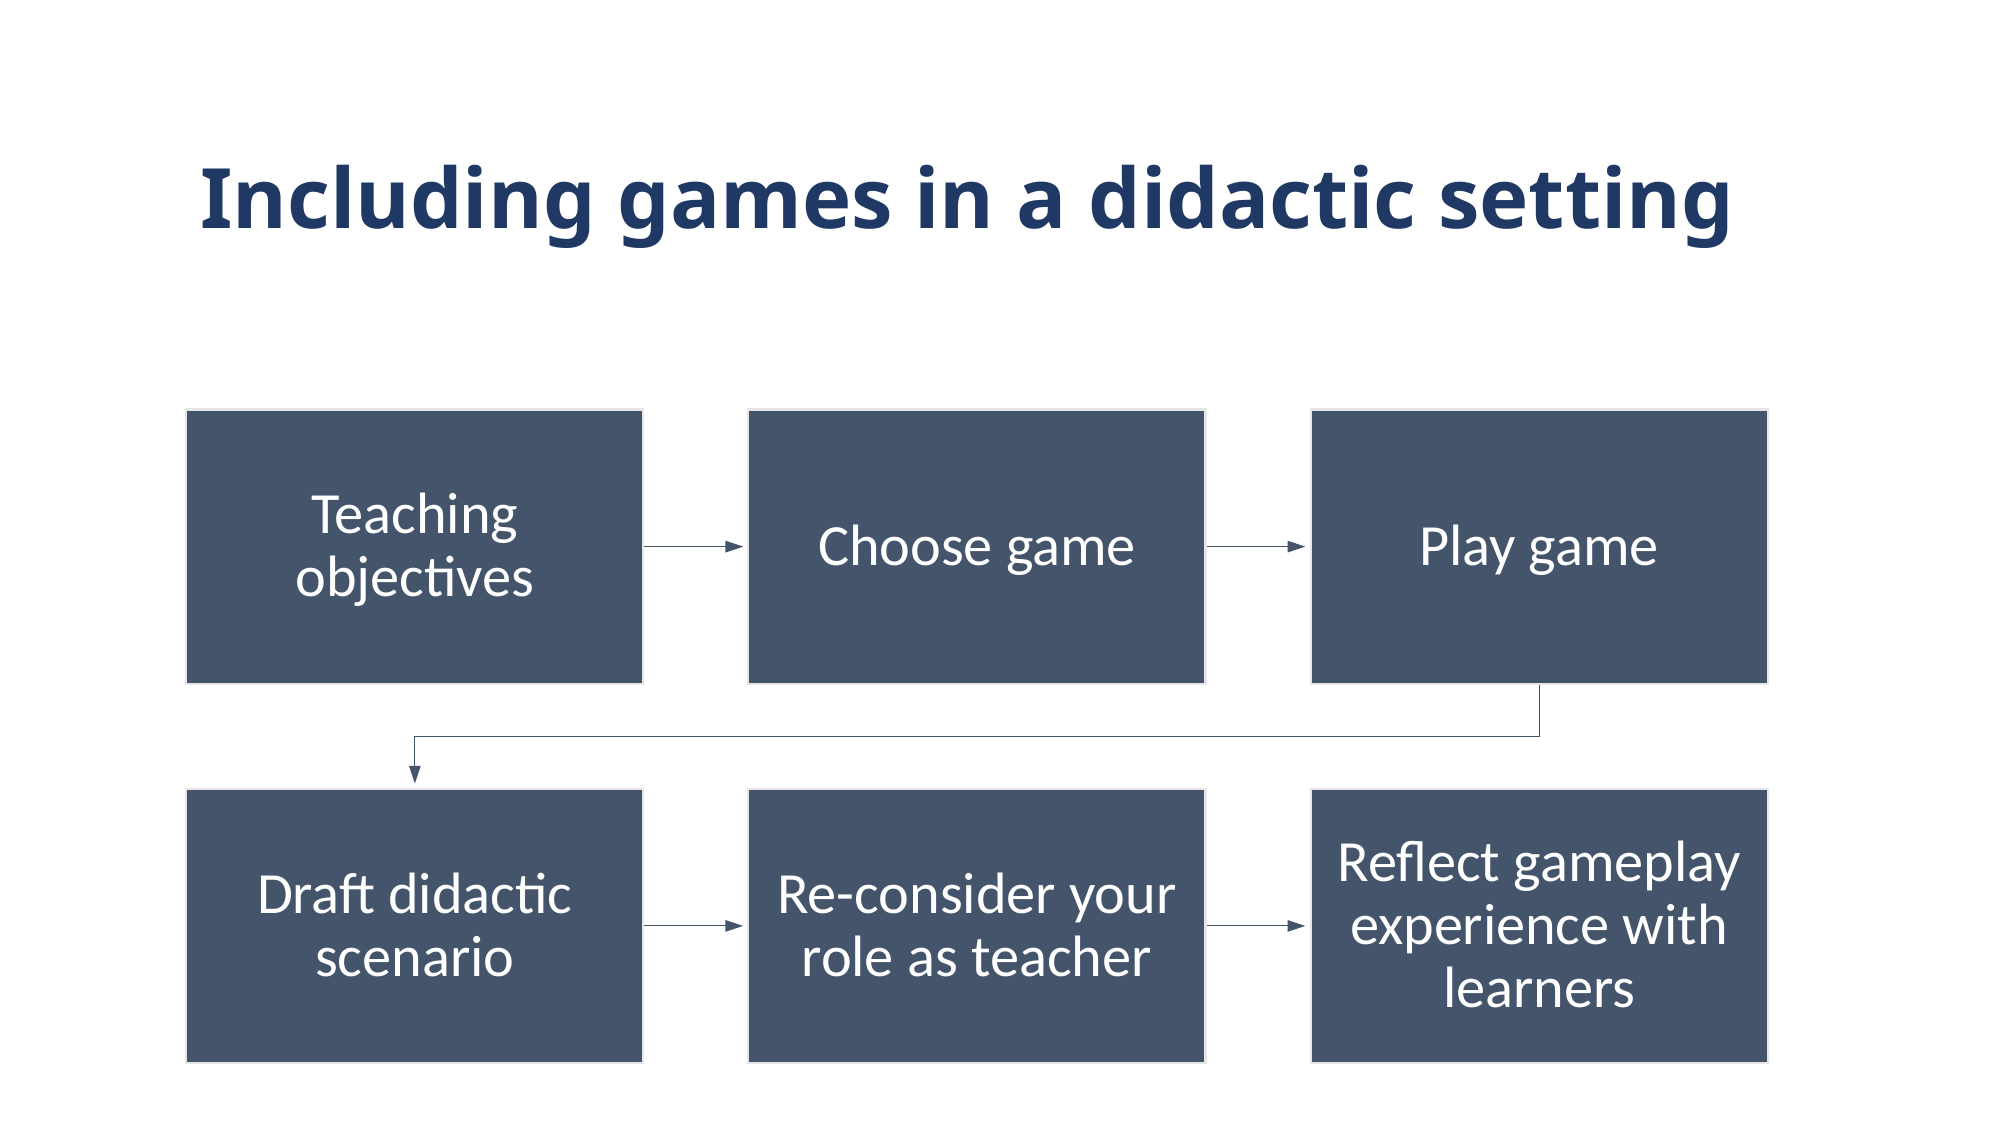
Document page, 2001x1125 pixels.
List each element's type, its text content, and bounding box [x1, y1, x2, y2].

text_box Including games in a didactic setting [185, 93, 1769, 311]
text_box Teaching objectives [186, 409, 644, 684]
text_box Play game [1310, 409, 1768, 684]
text_box Choose game [748, 409, 1206, 684]
text_box Reflect gameplay experience with learners [1310, 788, 1768, 1064]
text_box Re-consider your role as teacher [748, 788, 1206, 1064]
text_box Draft didactic scenario [186, 788, 644, 1064]
